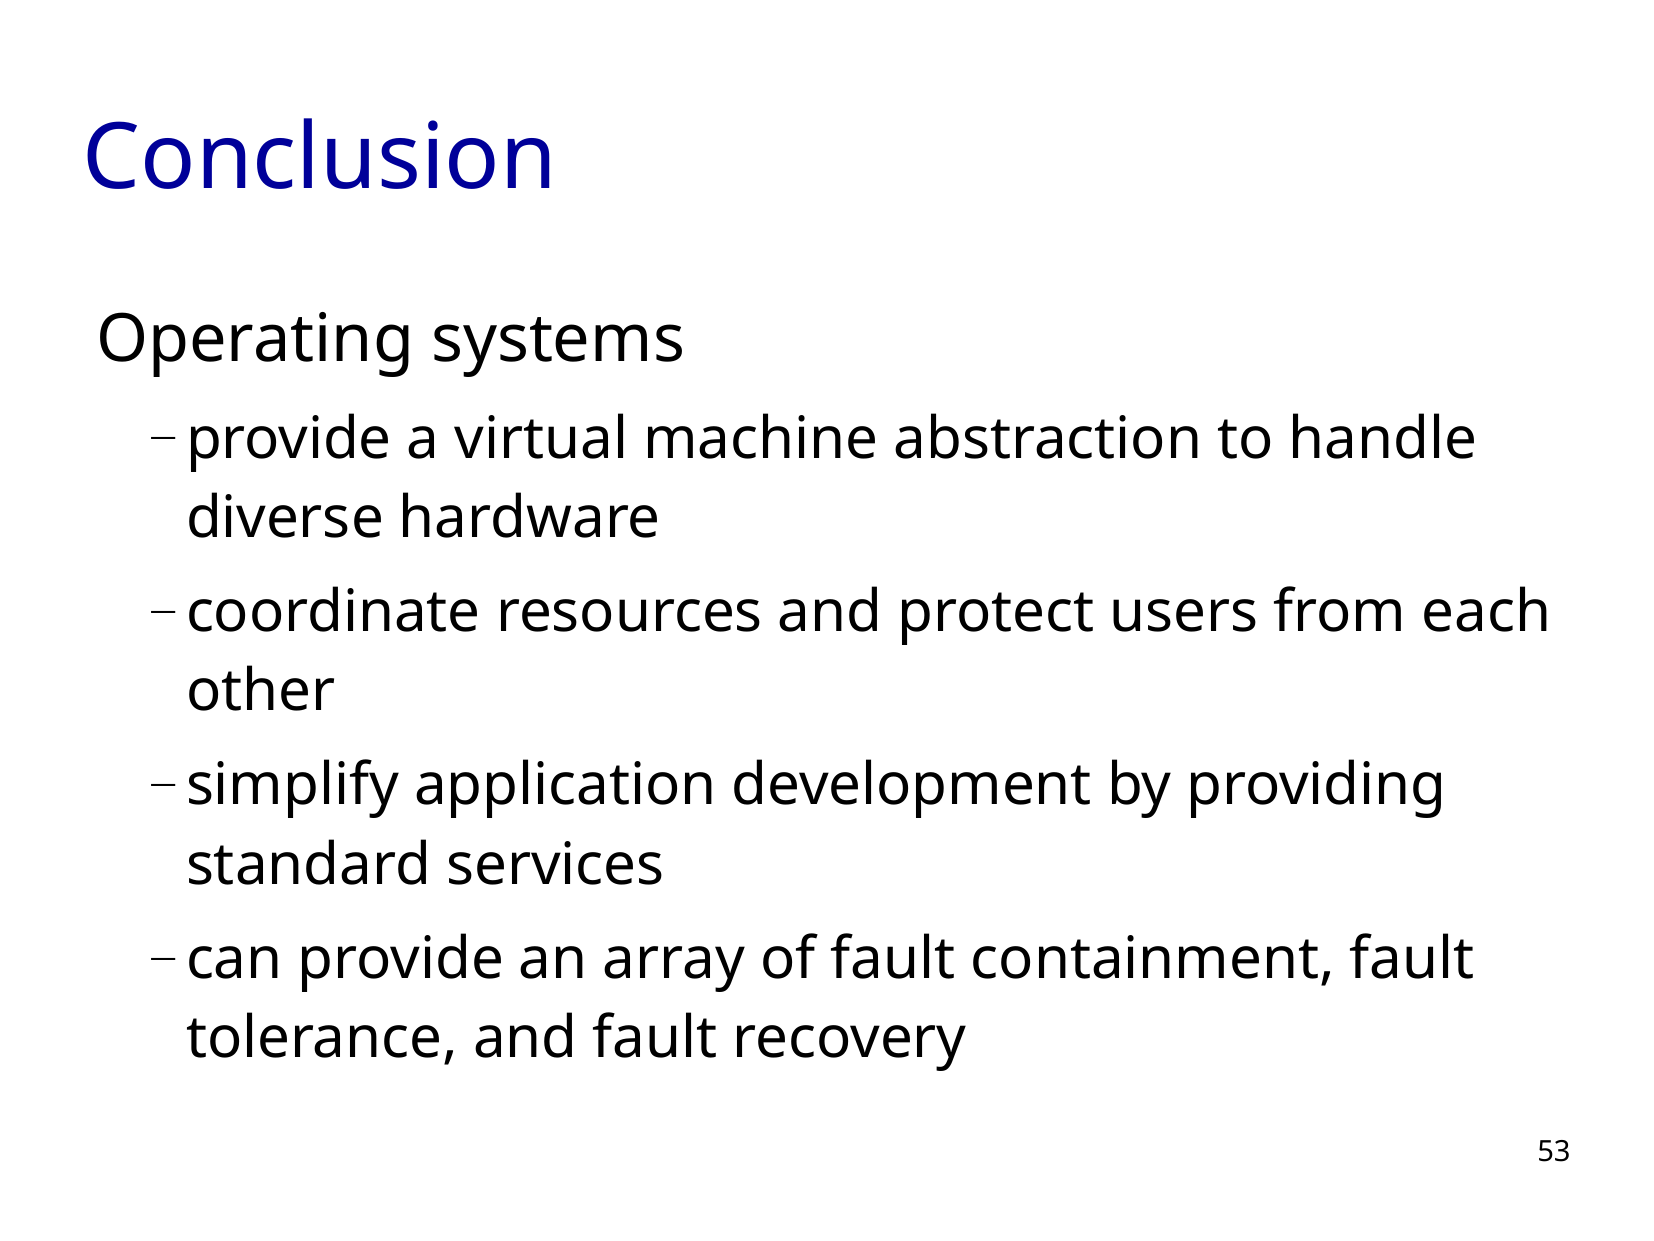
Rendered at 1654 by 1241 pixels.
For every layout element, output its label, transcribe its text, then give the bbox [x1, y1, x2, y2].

list Operating systems provide a virtual machine abstraction to handle diverse hardware coordinate resources and protect users from each other simplify application development by providing standard services can provide an array of fault containment, fault tolerance, and fault recovery [60, 290, 1571, 1096]
title Conclusion [82, 49, 1571, 257]
